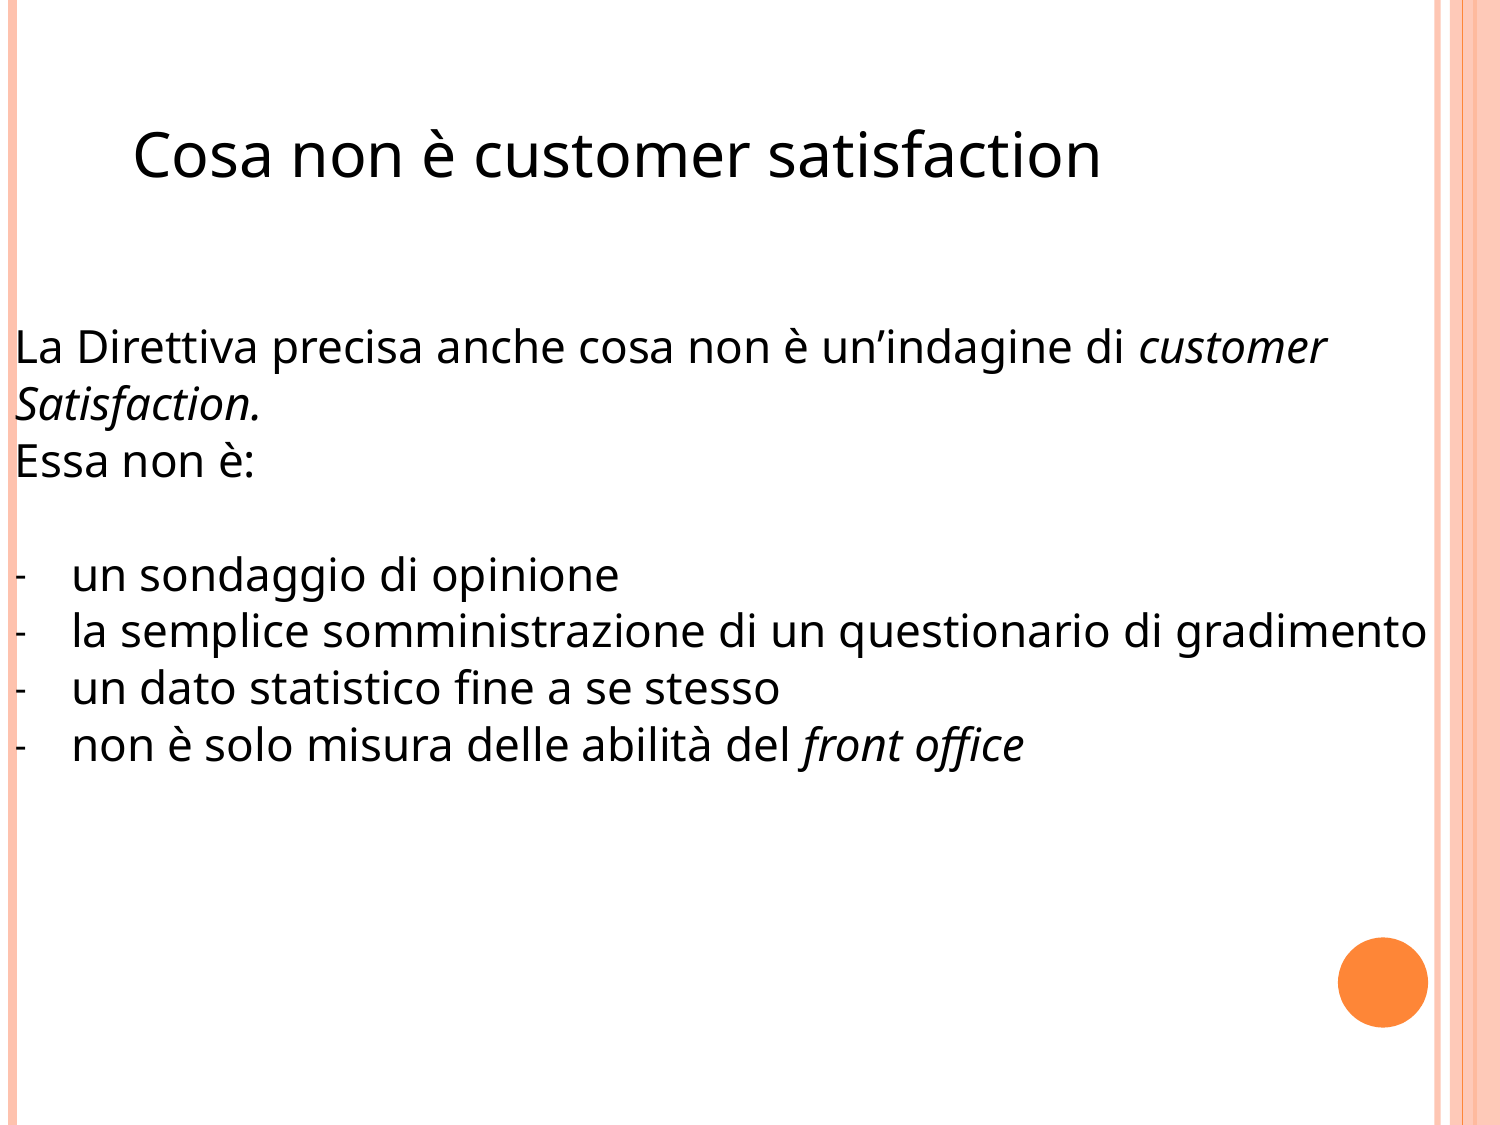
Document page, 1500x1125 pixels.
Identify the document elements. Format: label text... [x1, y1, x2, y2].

text_box Cosa non è customer satisfaction [117, 58, 1393, 247]
text_box La Direttiva precisa anche cosa non è un’indagine di customer Satisfaction. Essa non è: un sondaggio di opinione la semplice somministrazione di un questionario di gradimento un dato statistico fine a se stesso non è solo misura delle abilità del front office [0, 316, 1500, 954]
